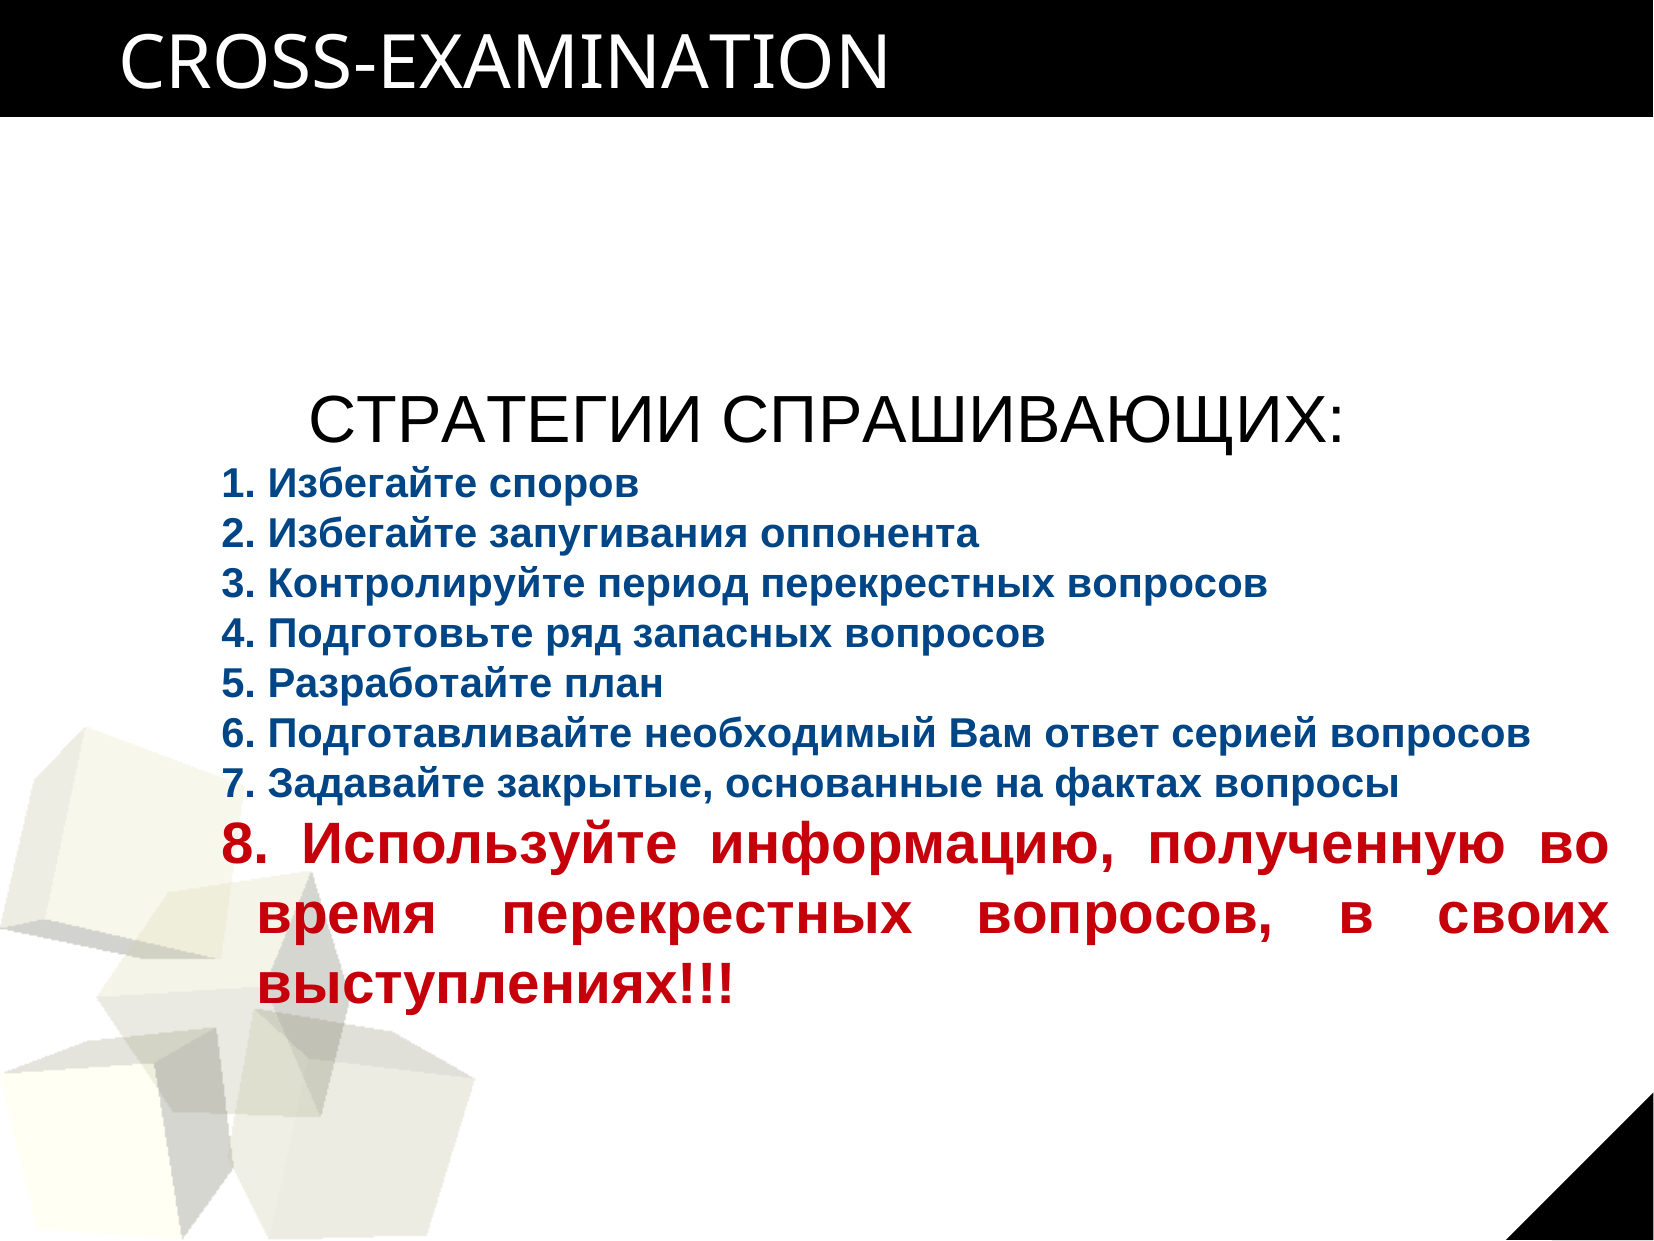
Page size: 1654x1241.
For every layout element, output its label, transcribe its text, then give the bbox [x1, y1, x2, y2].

title CROSS-EXAMINATION [118, 6, 1595, 112]
subtitle СТРАТЕГИИ СПРАШИВАЮЩИХ: 1. Избегайте споров 2. Избегайте запугивания оппонента 3. Контролируйте период перекрестных вопросов 4. Подготовьте ряд запасных вопросов 5. Разработайте план 6. Подготавливайте необходимый Вам ответ серией вопросов 7. Задавайте закрытые, основанные на фактах вопросы 8. Используйте информацию, полученную во время перекрестных вопросов, в своих выступлениях!!! [44, 184, 1611, 1207]
